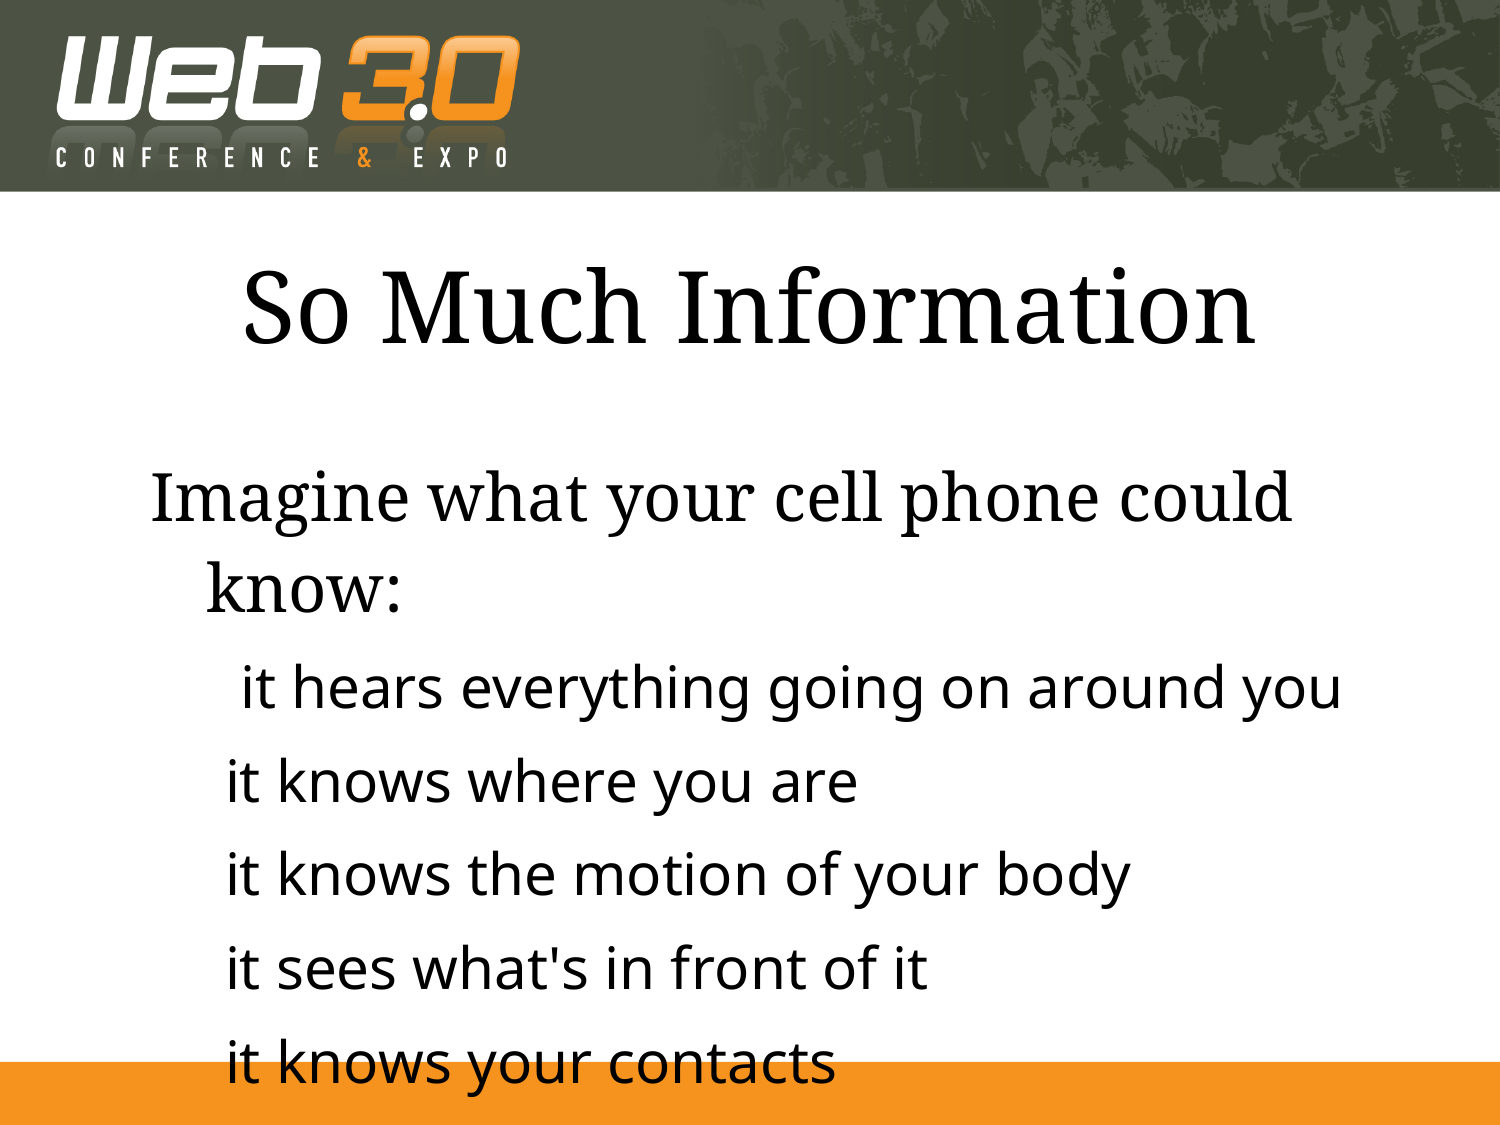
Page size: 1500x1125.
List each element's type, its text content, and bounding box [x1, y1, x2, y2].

list Imagine what your cell phone could know: it hears everything going on around you it knows where you are it knows the motion of your body it sees what's in front of it it knows your contacts it hears your phone calls [150, 449, 1426, 1022]
title So Much Information [112, 194, 1388, 416]
picture [0, 0, 1500, 1125]
